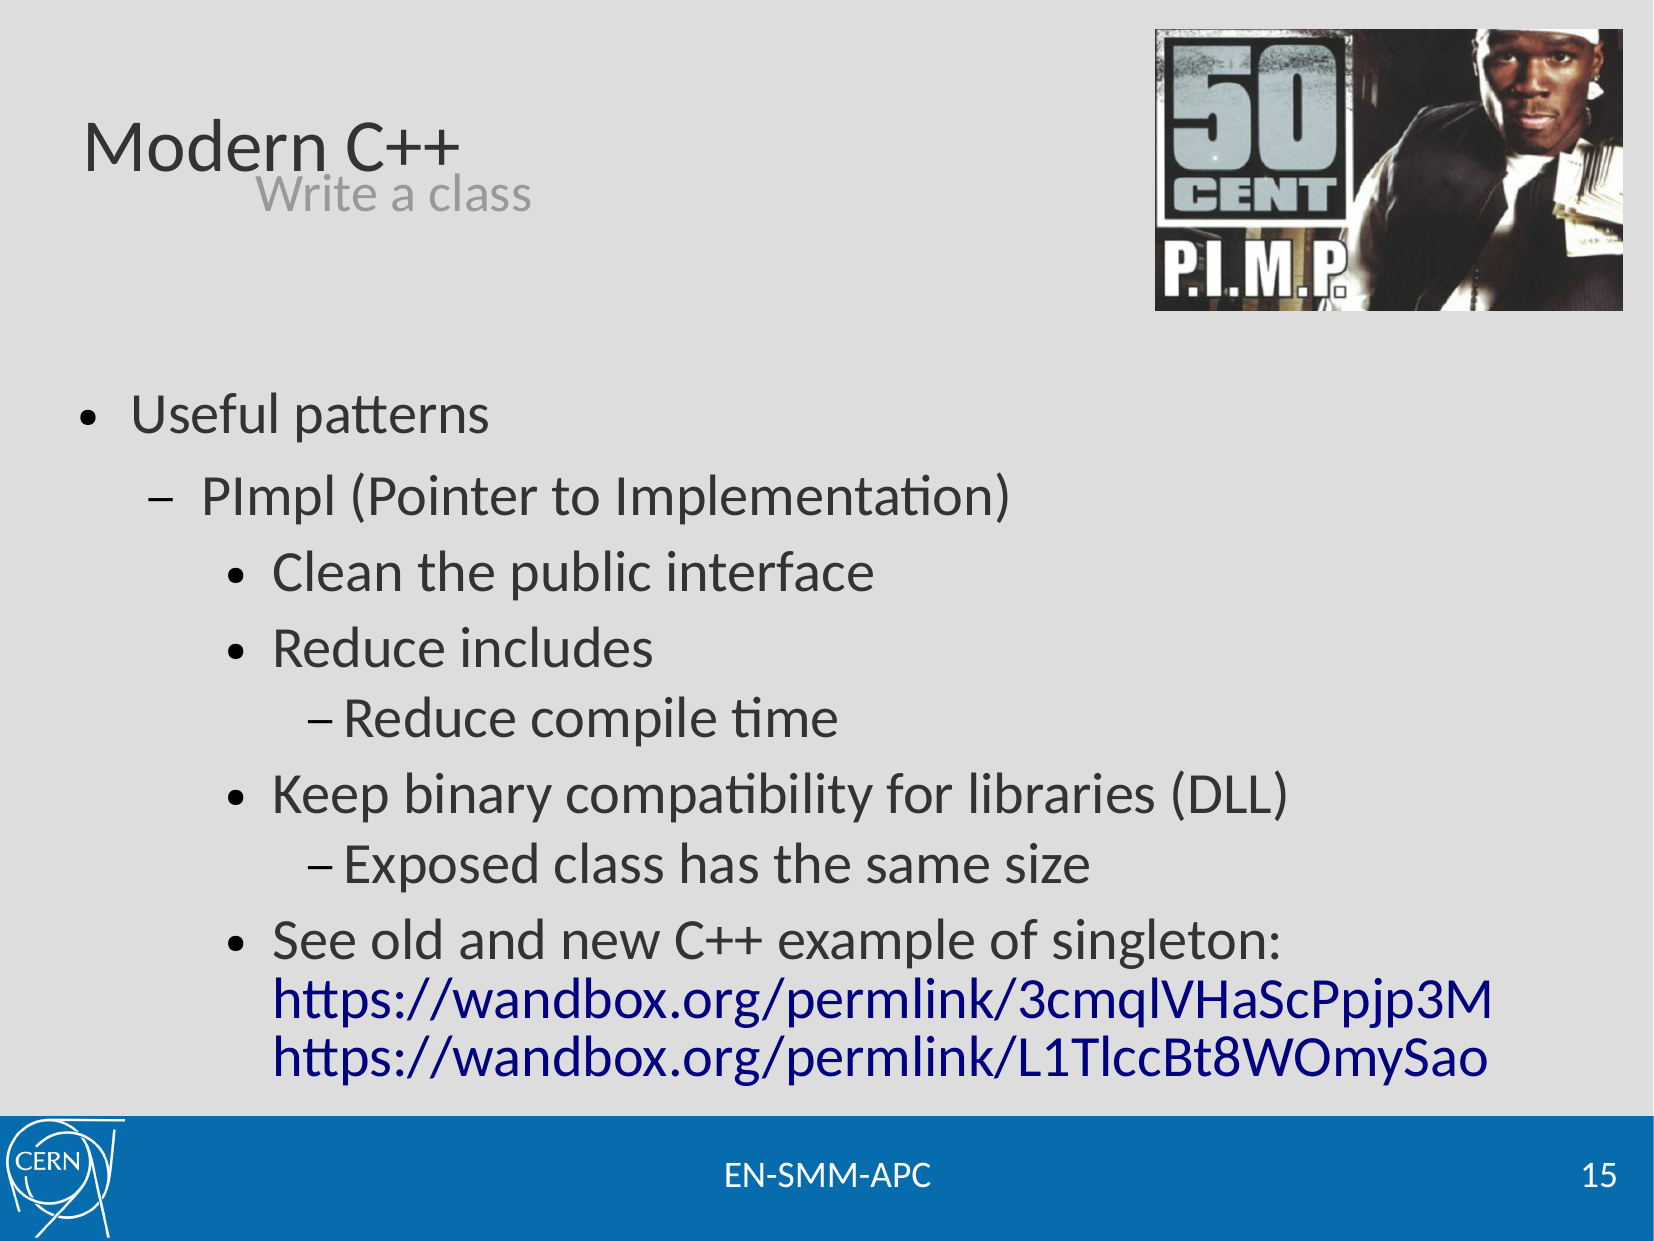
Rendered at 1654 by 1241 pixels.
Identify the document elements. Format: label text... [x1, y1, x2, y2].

picture [1155, 29, 1623, 311]
list Useful patterns PImpl (Pointer to Implementation) Clean the public interface Reduce includes Reduce compile time Keep binary compatibility for libraries (DLL) Exposed class has the same size See old and new C++ example of singleton: https://wandbox.org/permlink/3cmqlVHaScPpjp3M https://wandbox.org/permlink/L1TlccBt8WOmySao [60, 390, 1654, 1096]
title Write a class [23, 118, 766, 278]
title Modern C++ [82, 49, 1155, 257]
picture [6, 1118, 125, 1238]
